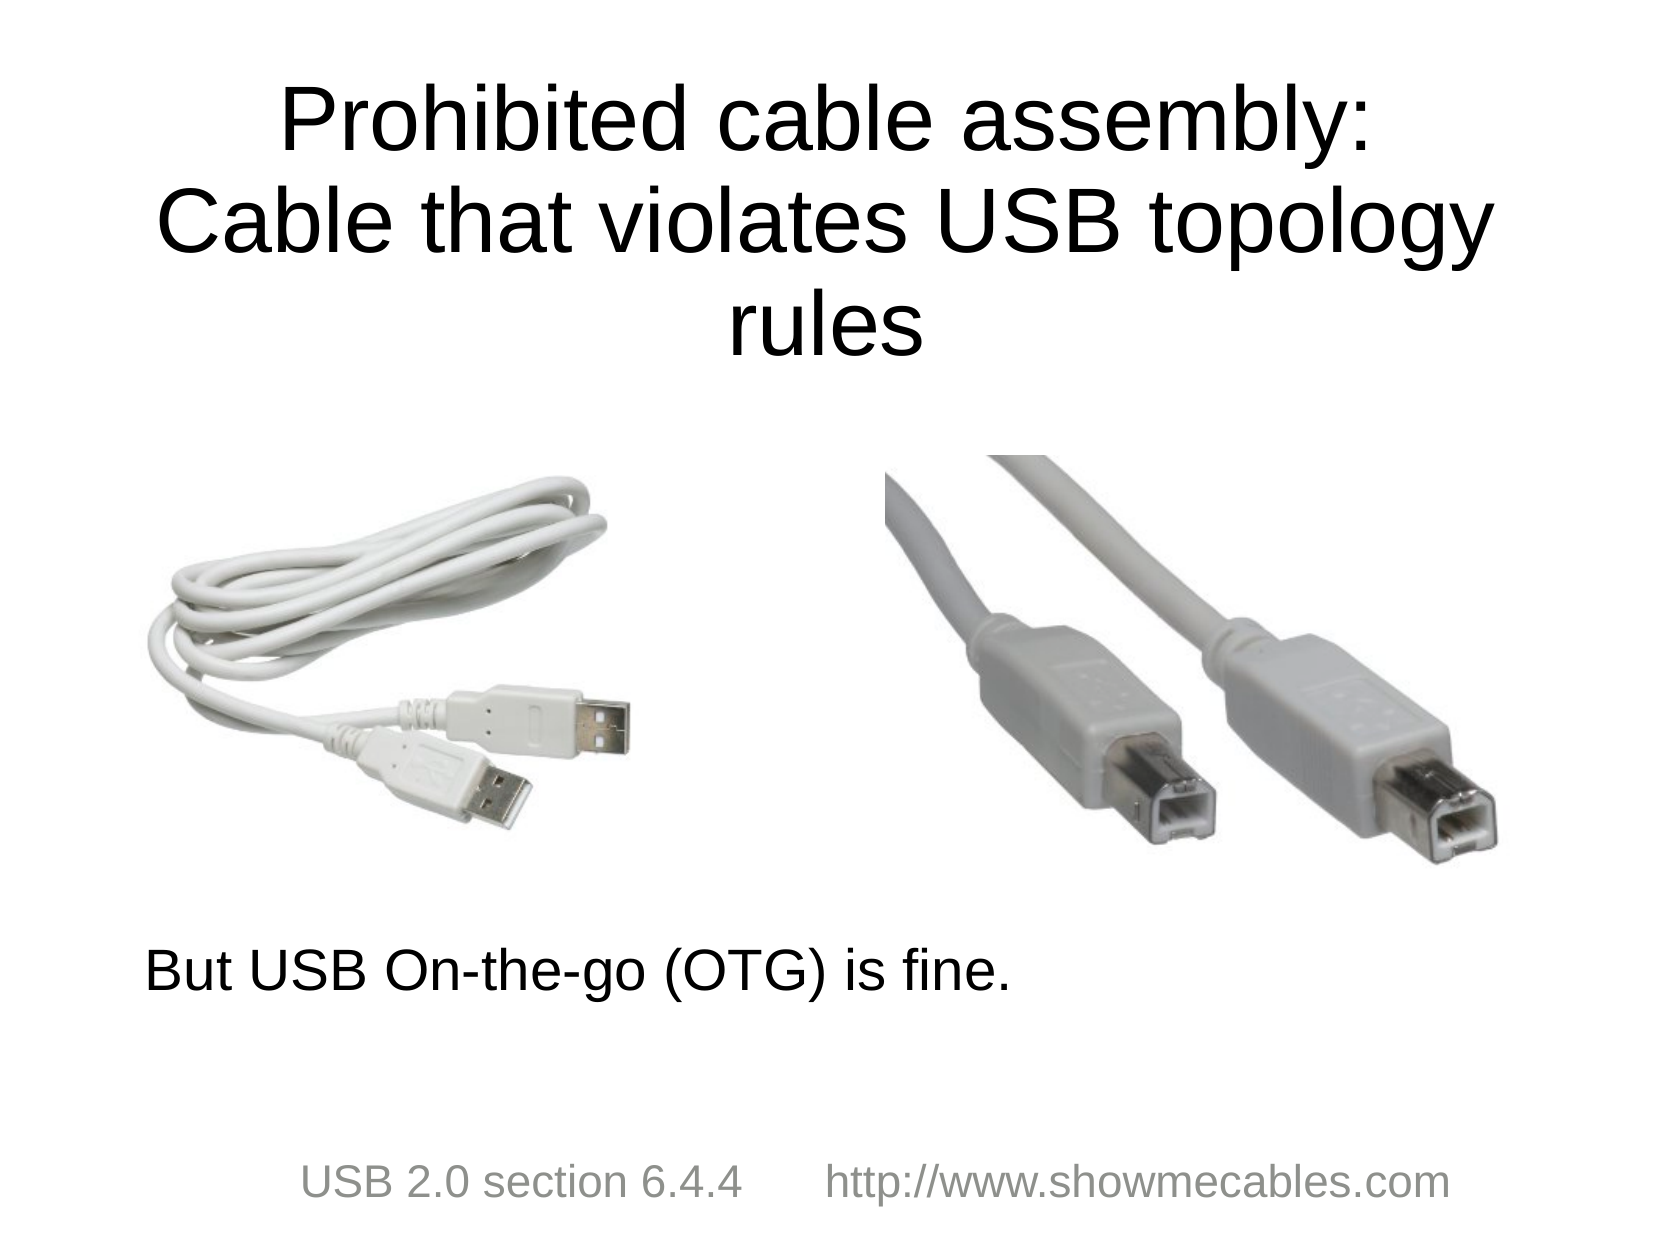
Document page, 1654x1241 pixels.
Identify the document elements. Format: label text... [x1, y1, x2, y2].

picture [105, 464, 676, 843]
text_box But USB On-the-go (OTG) is fine. [130, 930, 1029, 1010]
picture [885, 455, 1510, 871]
title Prohibited cable assembly: Cable that violates USB topology rules [82, 67, 1571, 376]
text_box USB 2.0 section 6.4.4 http://www.showmecables.com [285, 1148, 1651, 1241]
